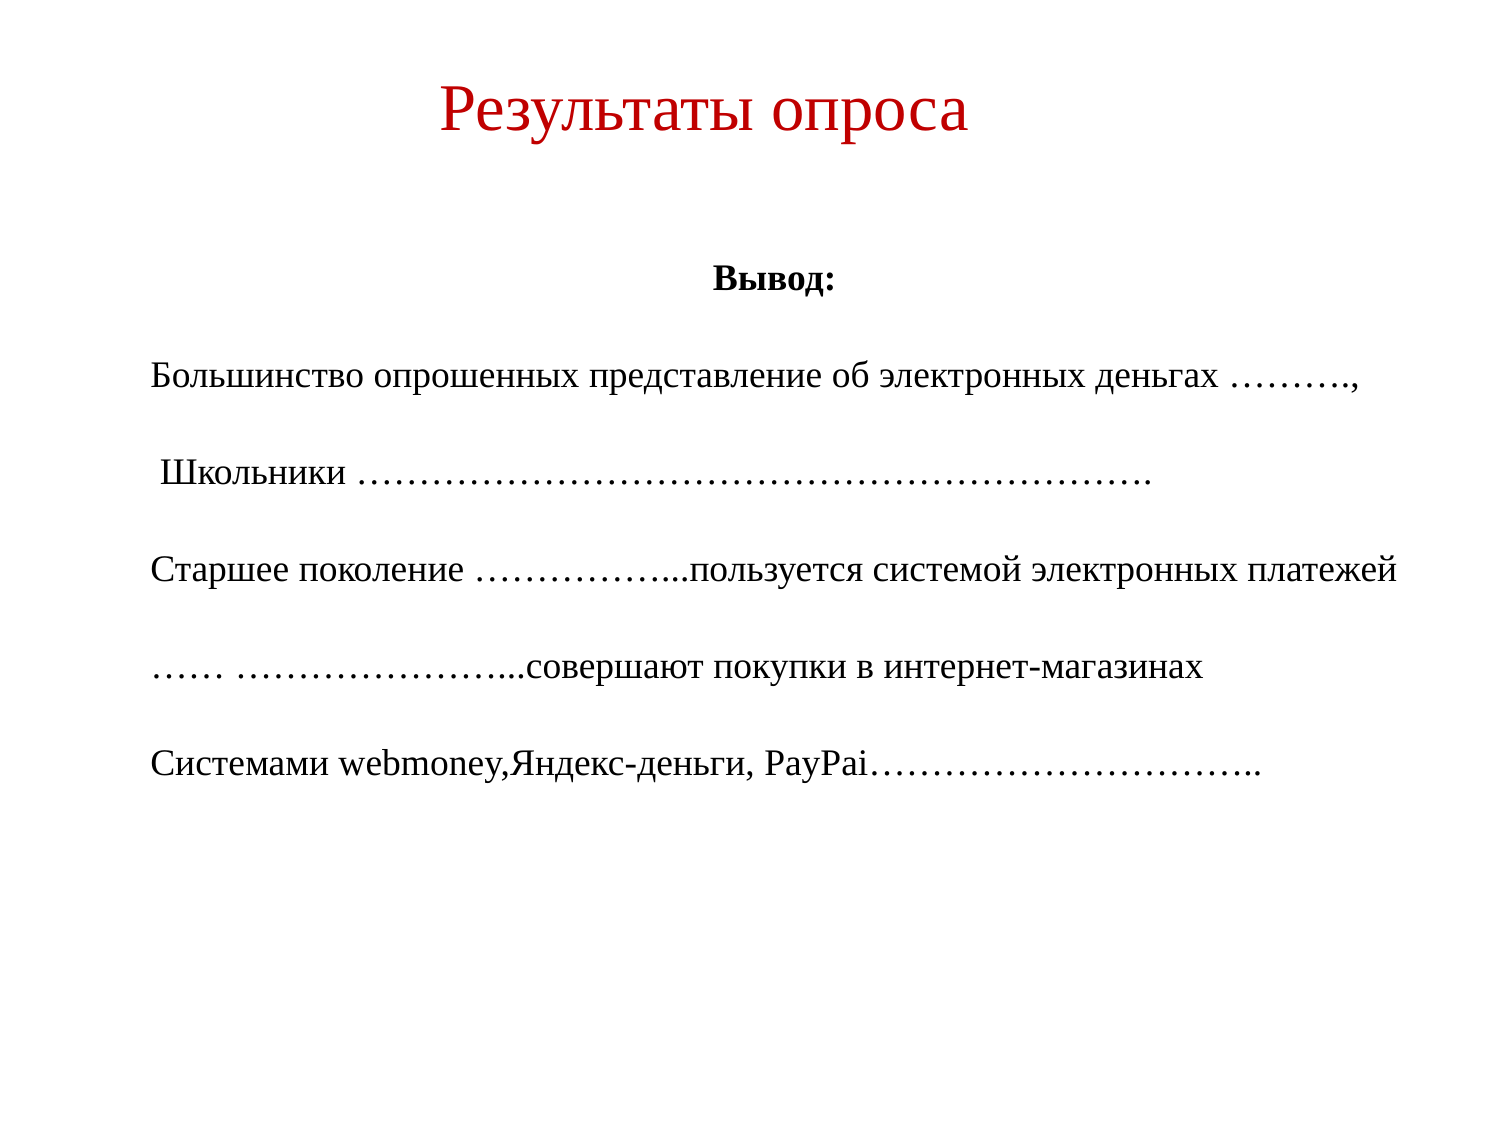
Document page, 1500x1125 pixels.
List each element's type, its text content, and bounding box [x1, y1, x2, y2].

subtitle Вывод: Большинство опрошенных представление об электронных деньгах ………., Школьники ………………………………………………………. Старшее поколение ……………...пользуется системой электронных платежей …… …………………...совершают покупки в интернет-магазинах Системами webmoney,Яндекс-деньги, PayPai………………………….. [76, 230, 1474, 863]
title Результаты опроса [141, 0, 1267, 144]
